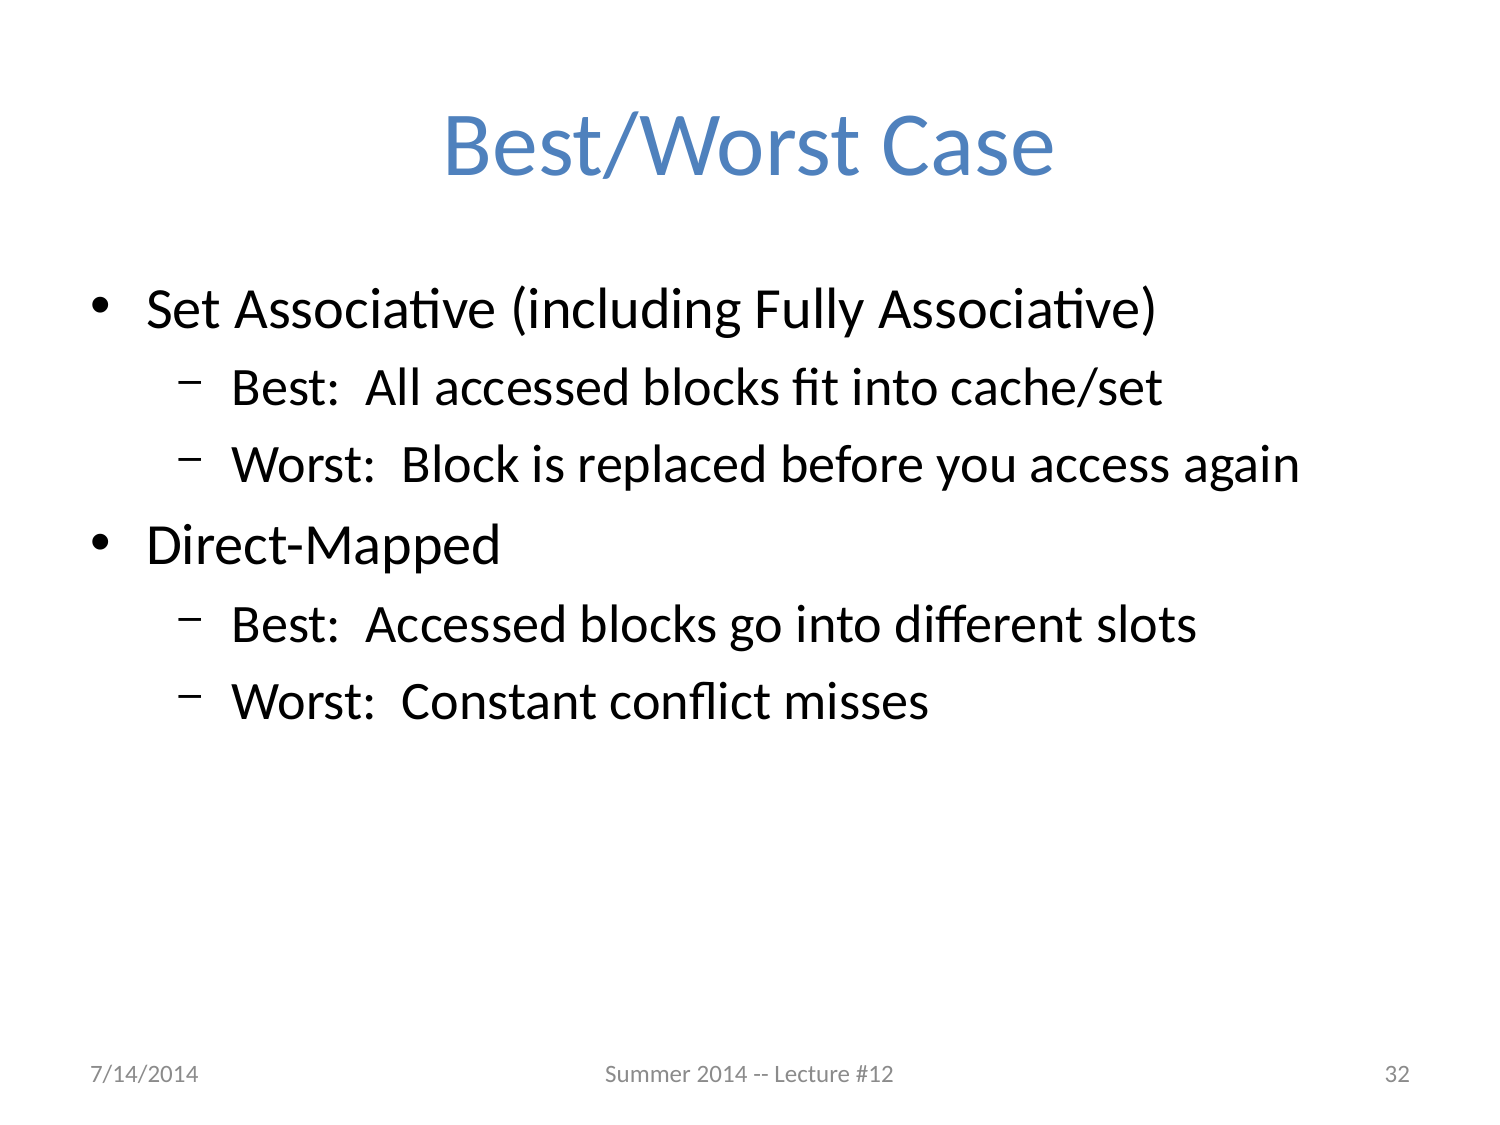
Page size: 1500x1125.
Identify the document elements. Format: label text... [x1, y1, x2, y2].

slide_number <number> [1074, 1042, 1425, 1103]
list Set Associative (including Fully Associative) Best: All accessed blocks fit into cache/set Worst: Block is replaced before you access again Direct-Mapped Best: Accessed blocks go into different slots Worst: Constant conflict misses [75, 262, 1425, 1073]
title Best/Worst Case [75, 45, 1425, 233]
slide_number 7/14/2014 [75, 1042, 425, 1103]
footer Summer 2014 -- Lecture #12 [512, 1042, 988, 1103]
